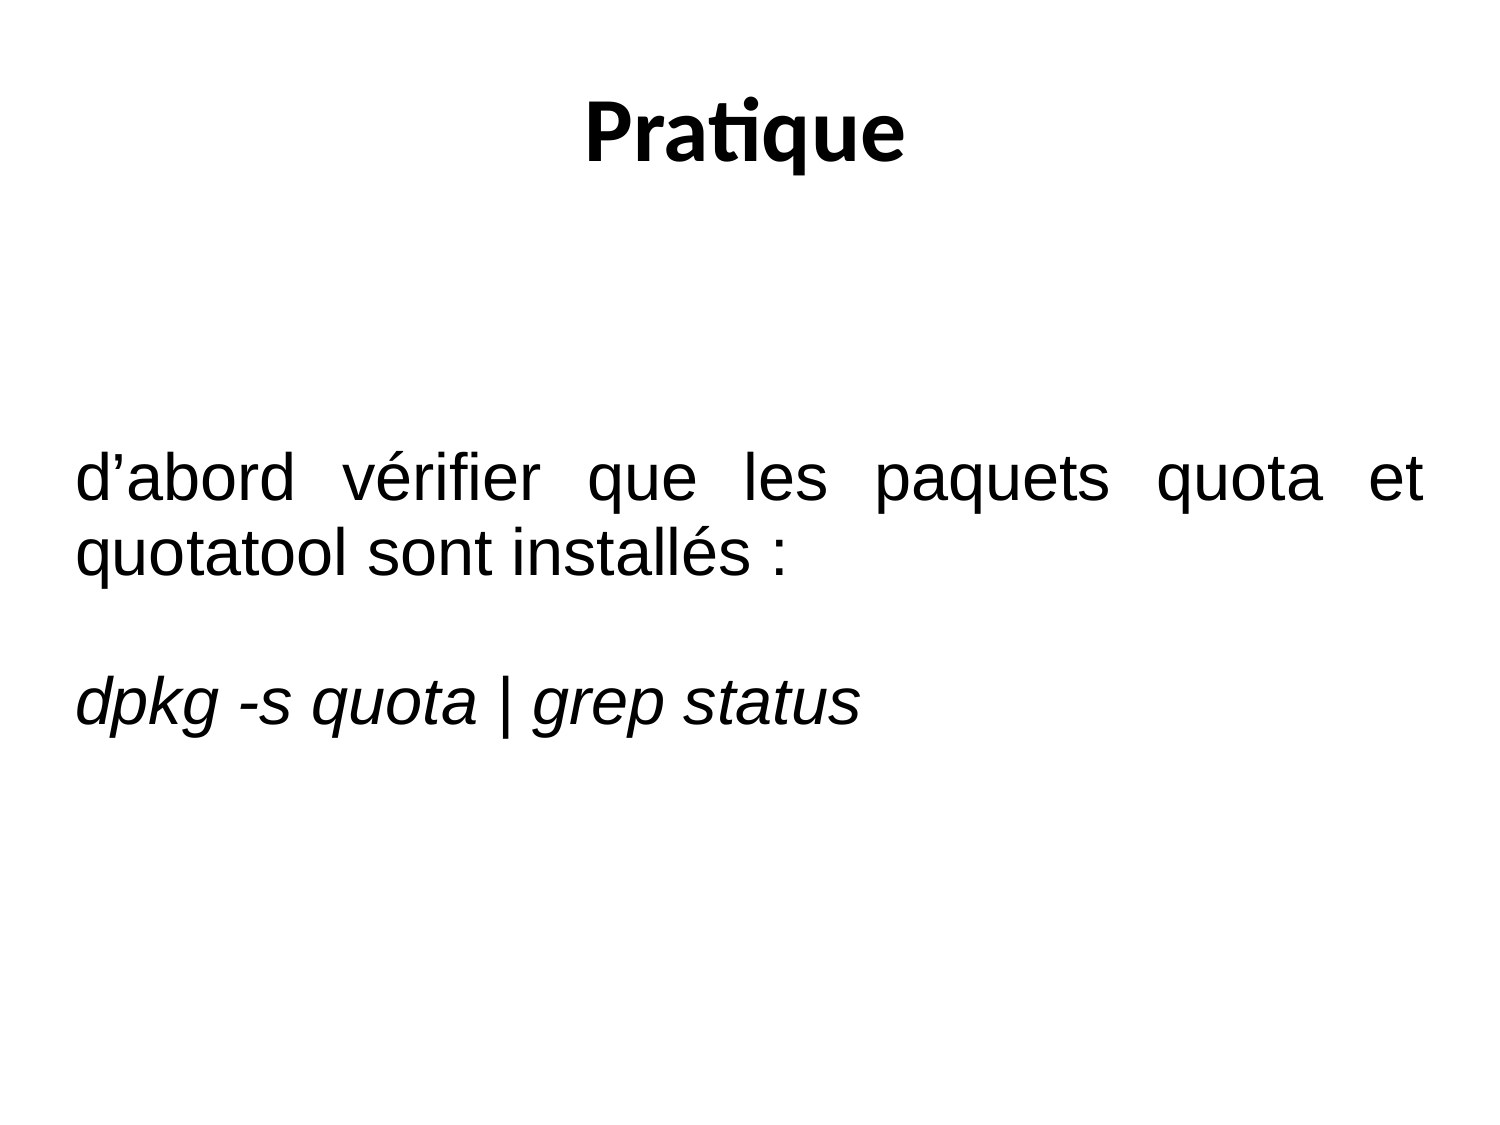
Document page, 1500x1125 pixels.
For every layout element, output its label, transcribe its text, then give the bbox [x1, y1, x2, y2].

subtitle d’abord vérifier que les paquets quota et quotatool sont installés : dpkg -s quota | grep status [75, 263, 1425, 916]
title Pratique [75, 45, 1425, 233]
